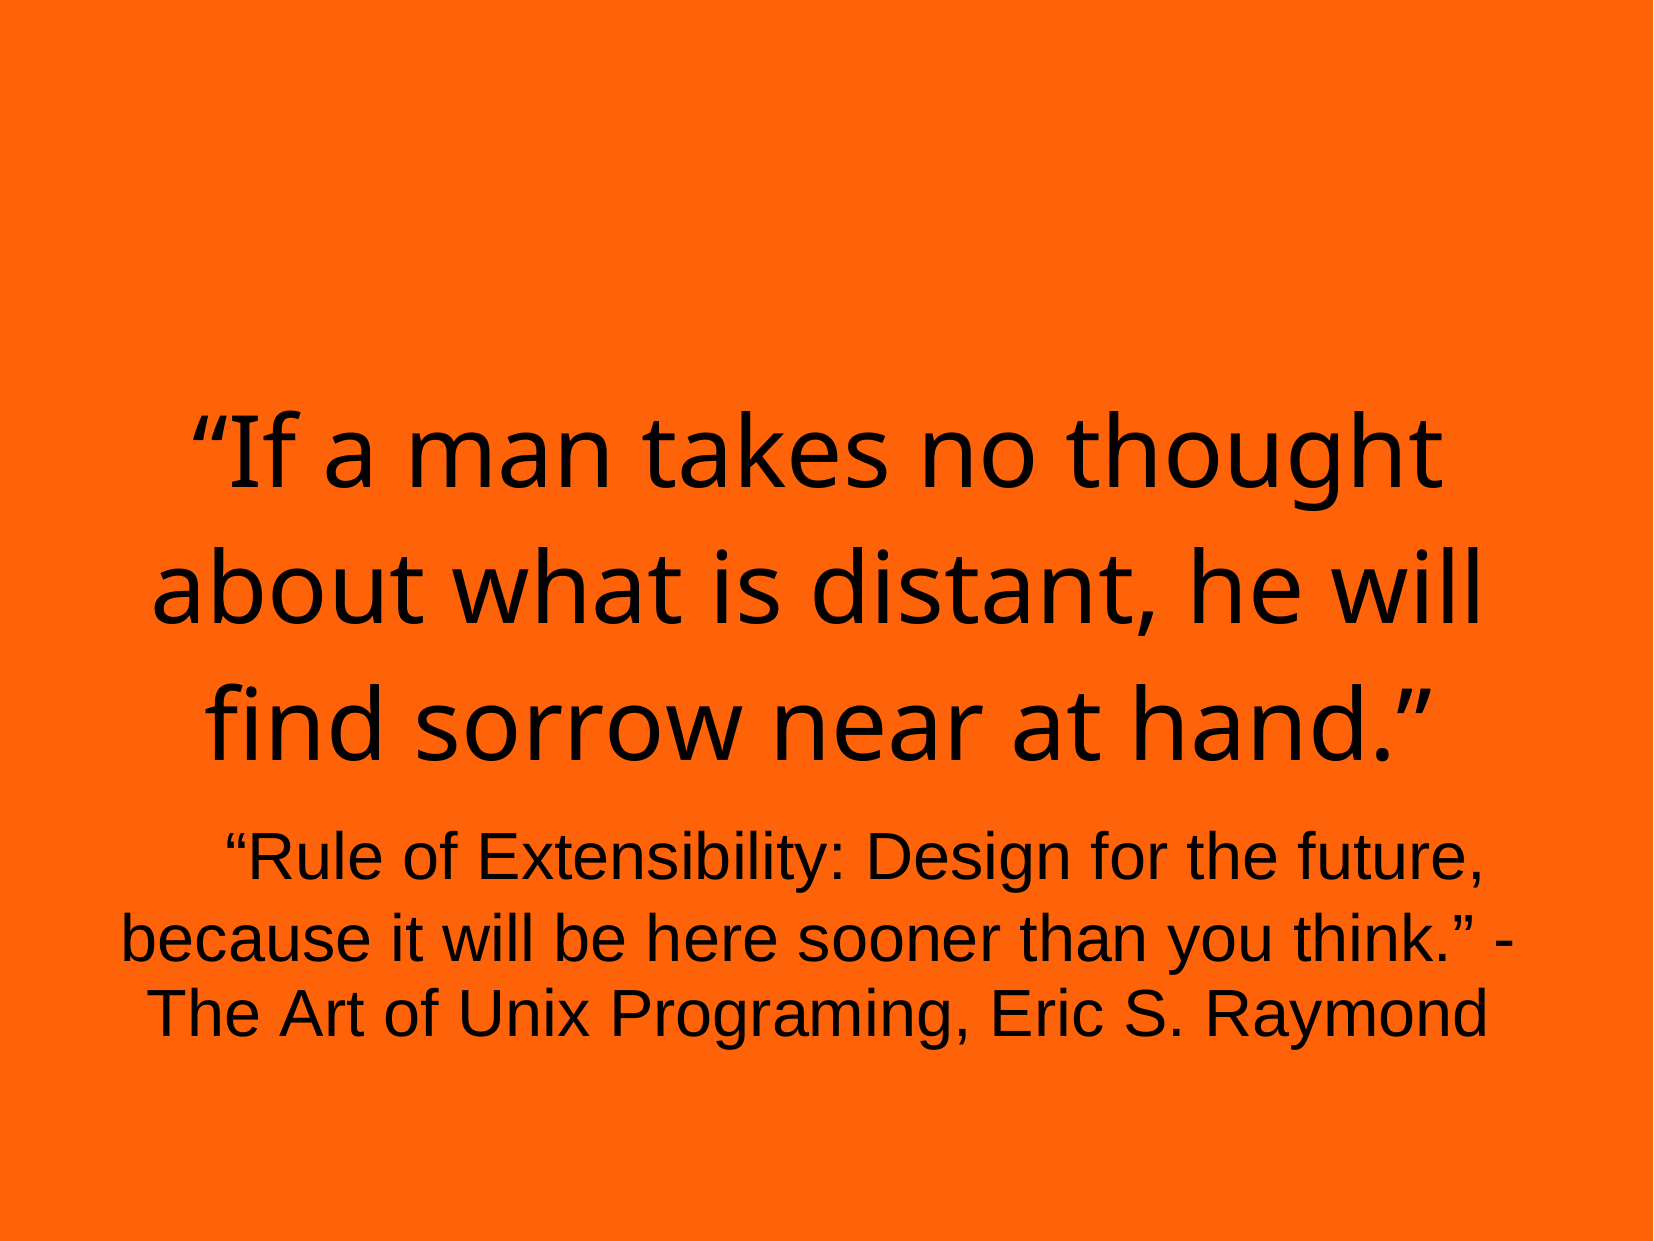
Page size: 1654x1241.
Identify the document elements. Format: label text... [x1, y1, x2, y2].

subtitle “If a man takes no thought about what is distant, he will find sorrow near at hand.” “Rule of Extensibility: Design for the future, because it will be here sooner than you think.” - The Art of Unix Programing, Eric S. Raymond [75, 306, 1563, 1126]
